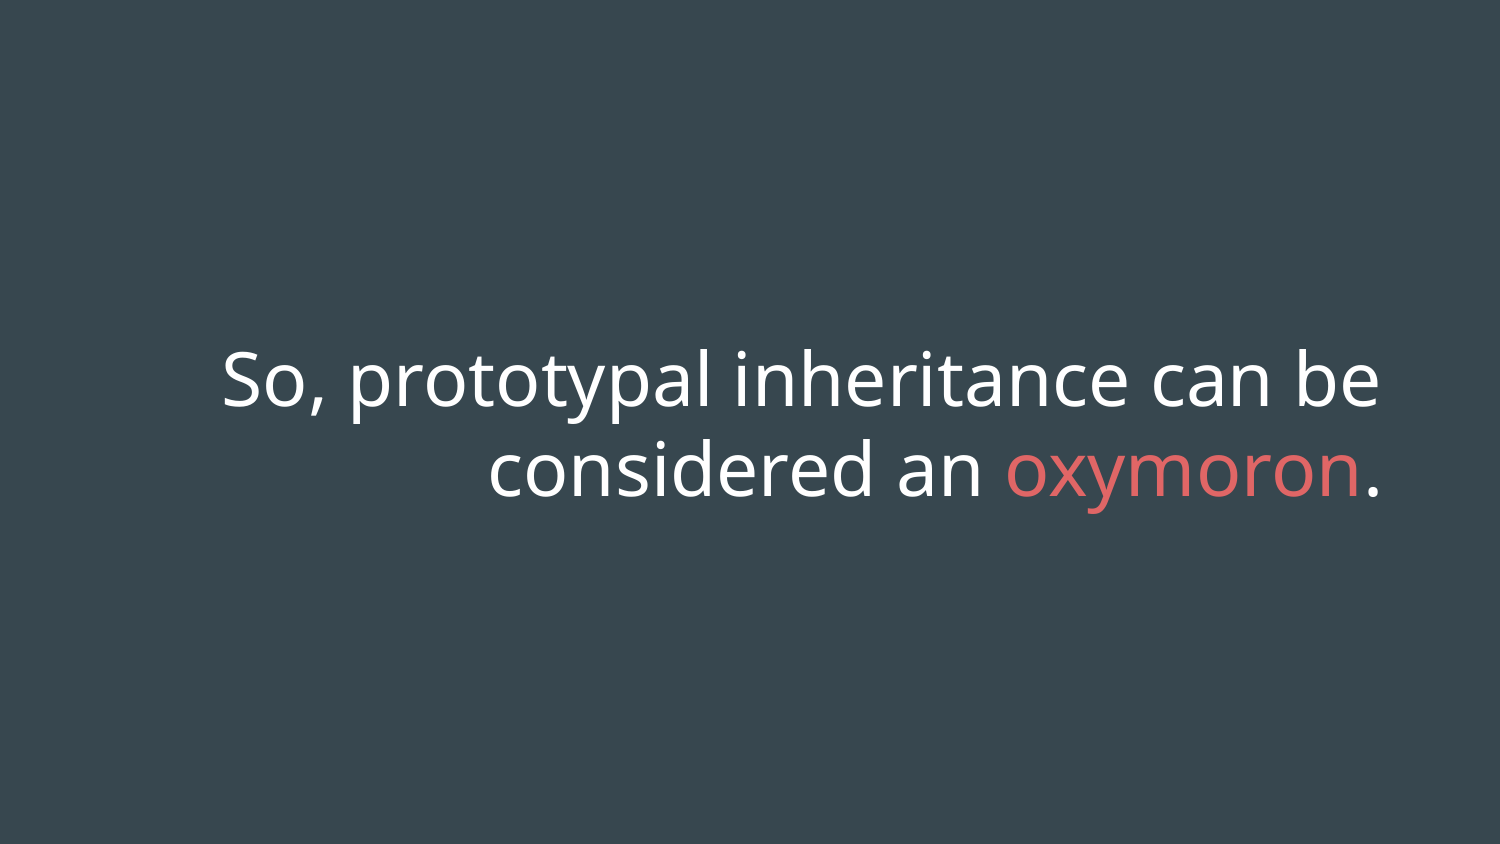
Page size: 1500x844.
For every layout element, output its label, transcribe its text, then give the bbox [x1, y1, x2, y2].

title So, prototypal inheritance can be considered an oxymoron. [110, 351, 1399, 493]
